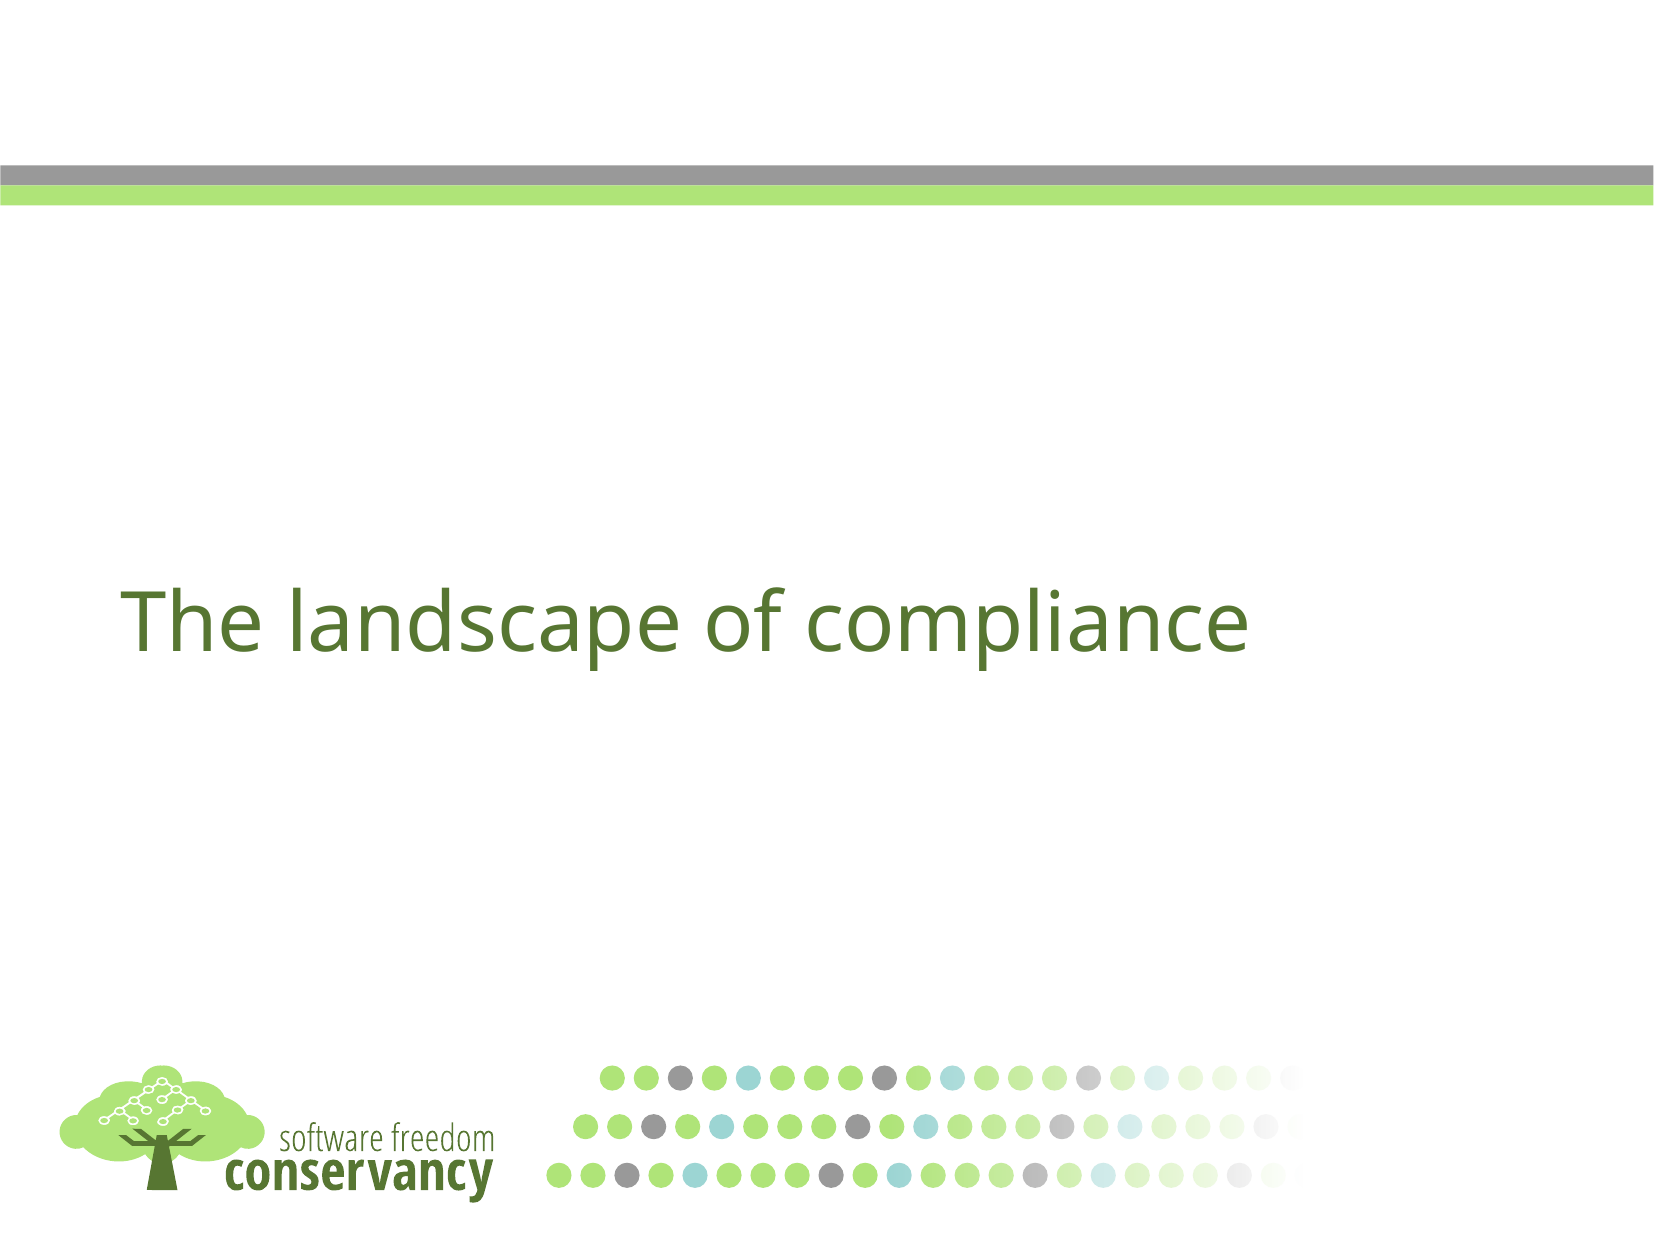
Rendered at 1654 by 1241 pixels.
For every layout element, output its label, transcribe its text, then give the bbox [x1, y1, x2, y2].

title The landscape of compliance [120, 515, 1576, 723]
